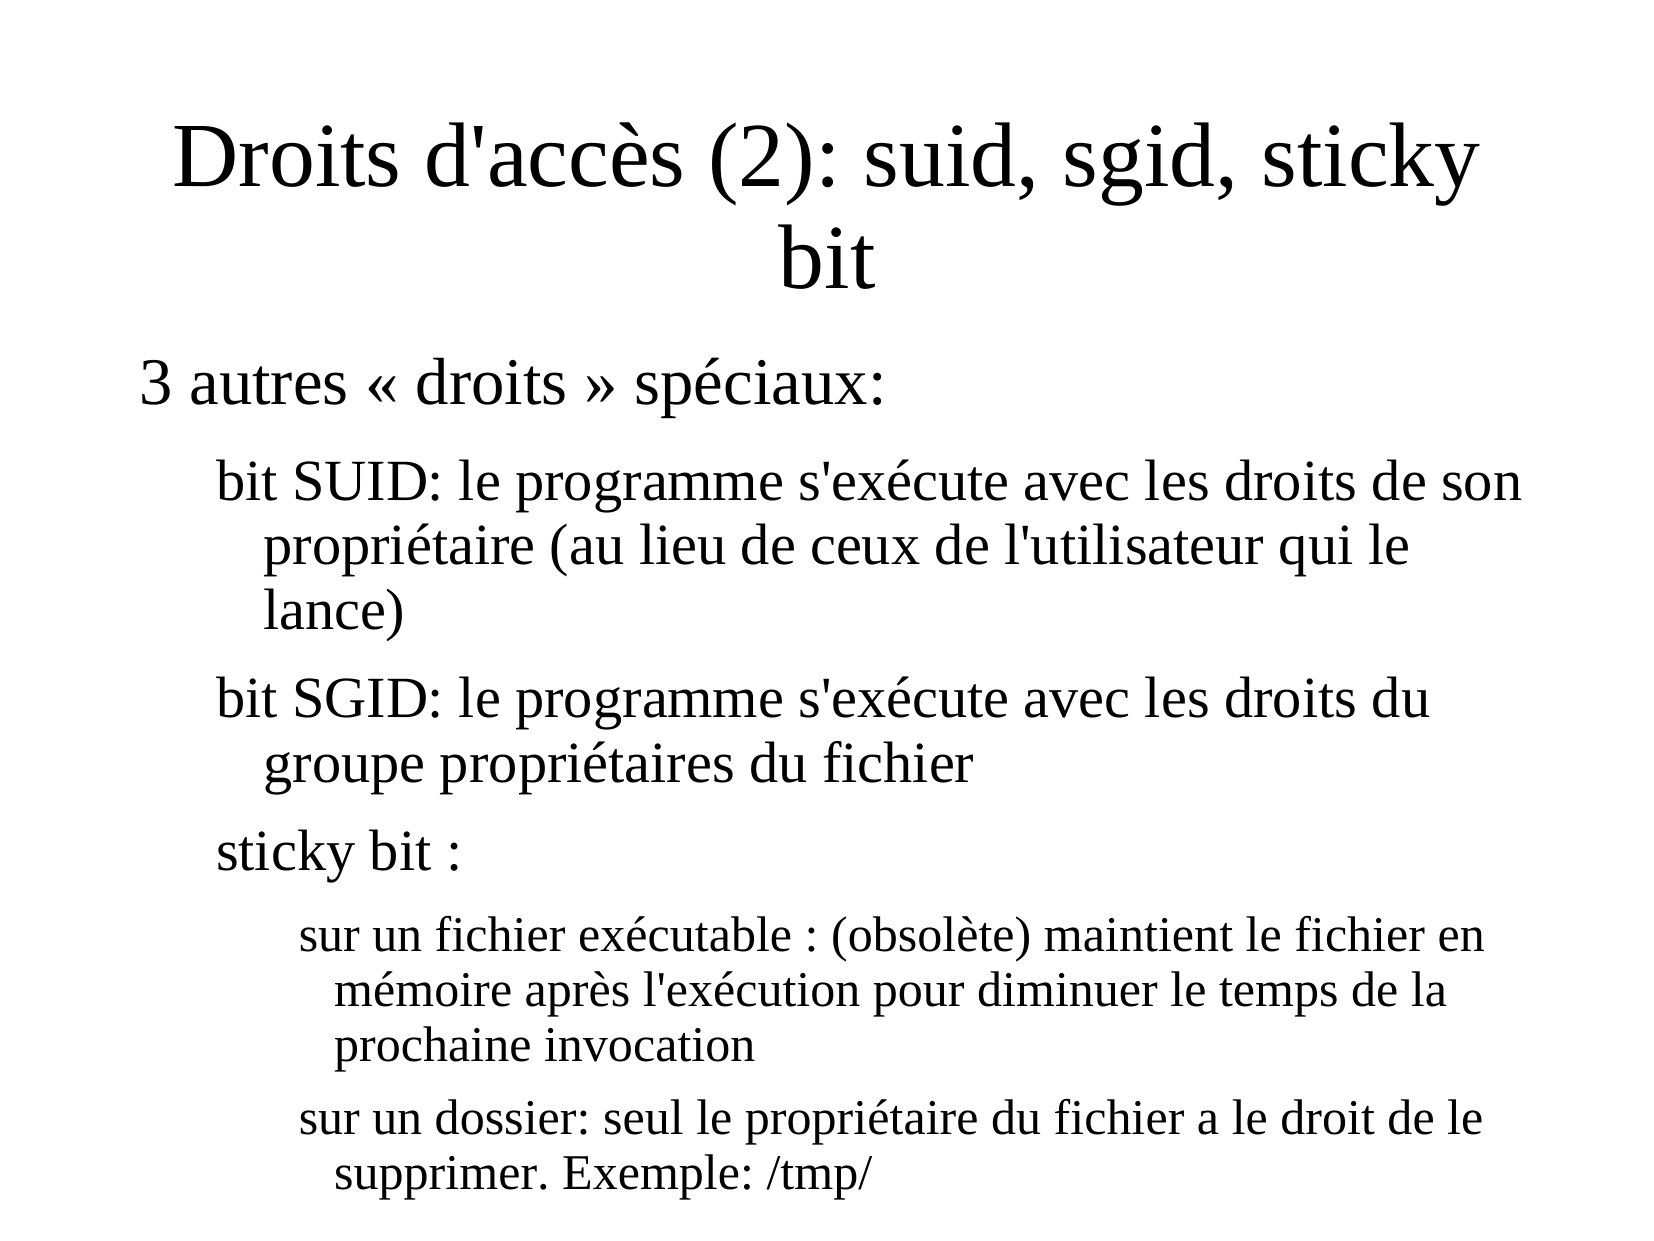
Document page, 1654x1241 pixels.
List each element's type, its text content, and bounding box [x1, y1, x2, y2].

title Droits d'accès (2): suid, sgid, sticky bit [121, 102, 1534, 311]
list 3 autres « droits » spéciaux: bit SUID: le programme s'exécute avec les droits de son propriétaire (au lieu de ceux de l'utilisateur qui le lance) bit SGID: le programme s'exécute avec les droits du groupe propriétaires du fichier sticky bit : sur un fichier exécutable : (obsolète) maintient le fichier en mémoire après l'exécution pour diminuer le temps de la prochaine invocation sur un dossier: seul le propriétaire du fichier a le droit de le supprimer. Exemple: /tmp/ [121, 344, 1534, 1241]
